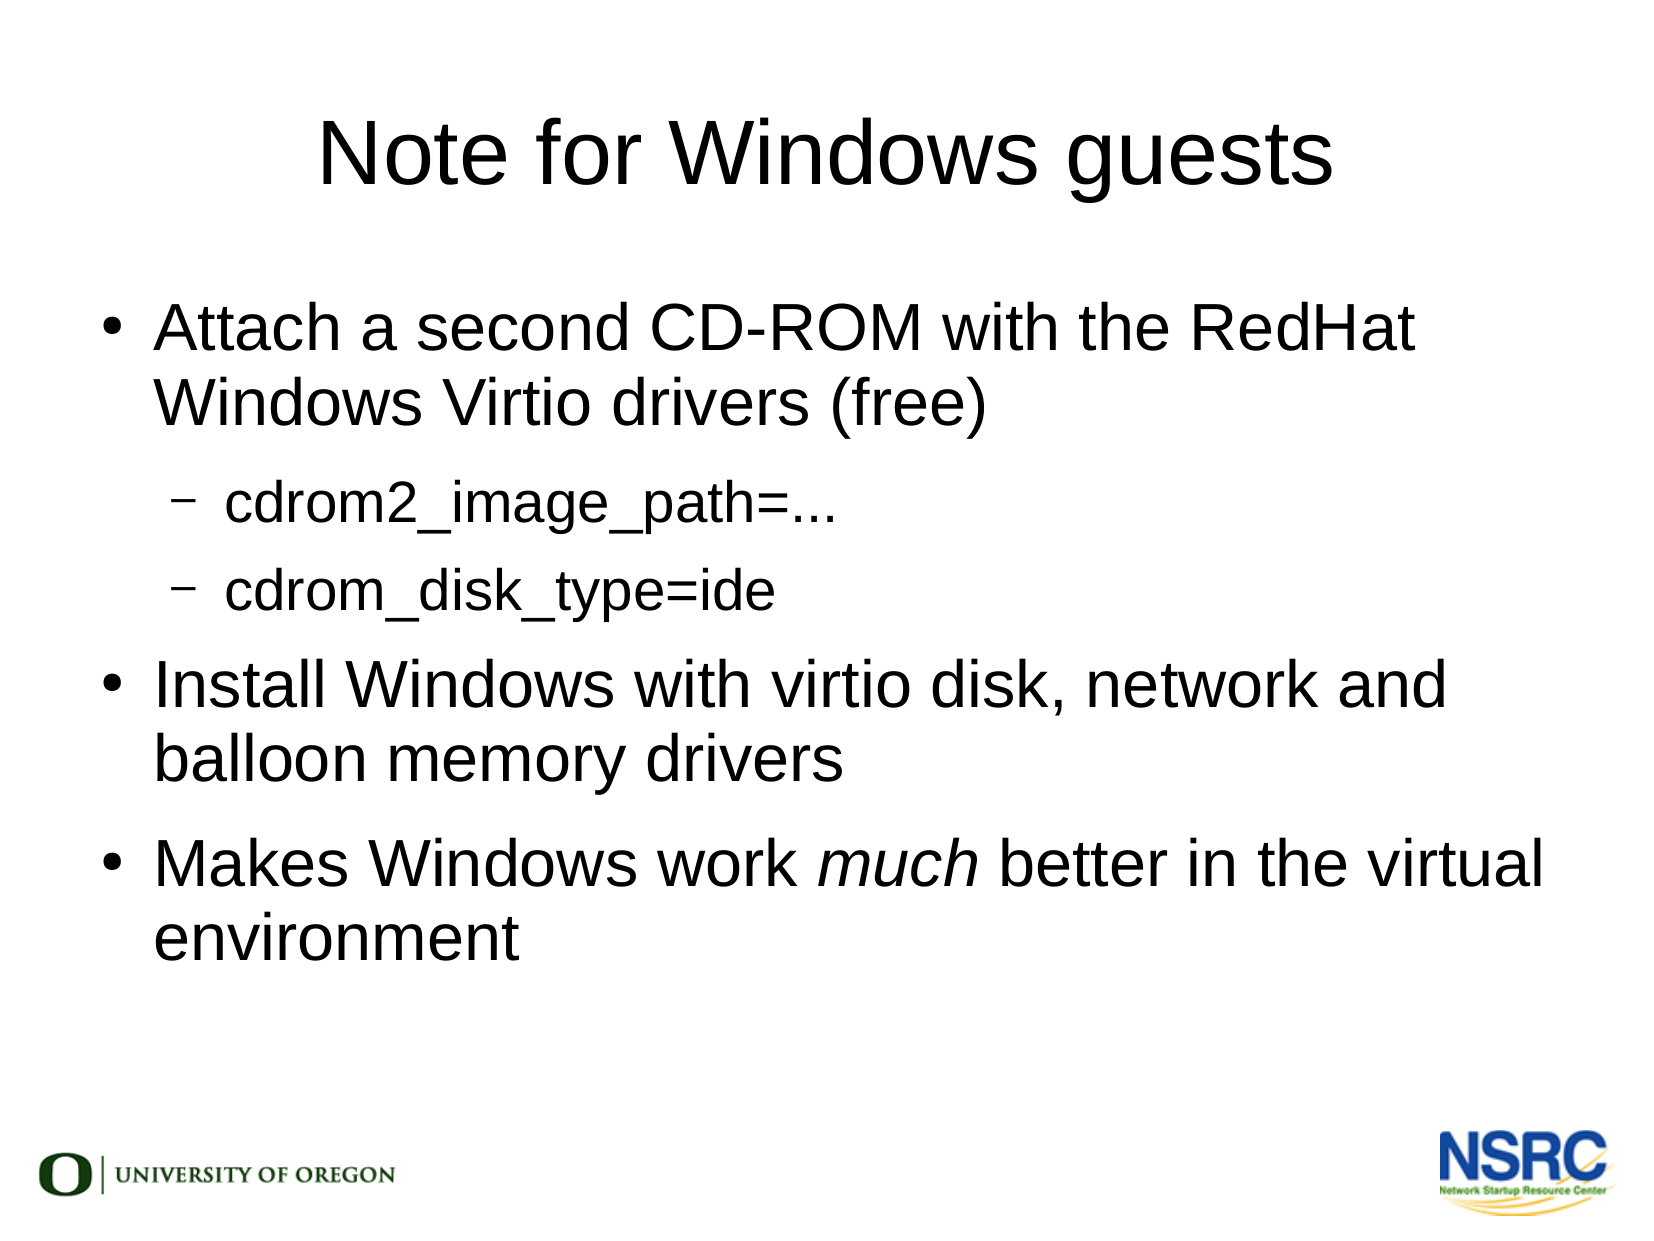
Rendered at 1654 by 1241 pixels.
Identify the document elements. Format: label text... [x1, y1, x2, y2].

title Note for Windows guests [82, 49, 1571, 257]
picture [1440, 1130, 1616, 1216]
picture [37, 1151, 397, 1198]
list Attach a second CD-ROM with the RedHat Windows Virtio drivers (free) cdrom2_image_path=... cdrom_disk_type=ide Install Windows with virtio disk, network and balloon memory drivers Makes Windows work much better in the virtual environment [82, 290, 1571, 1081]
